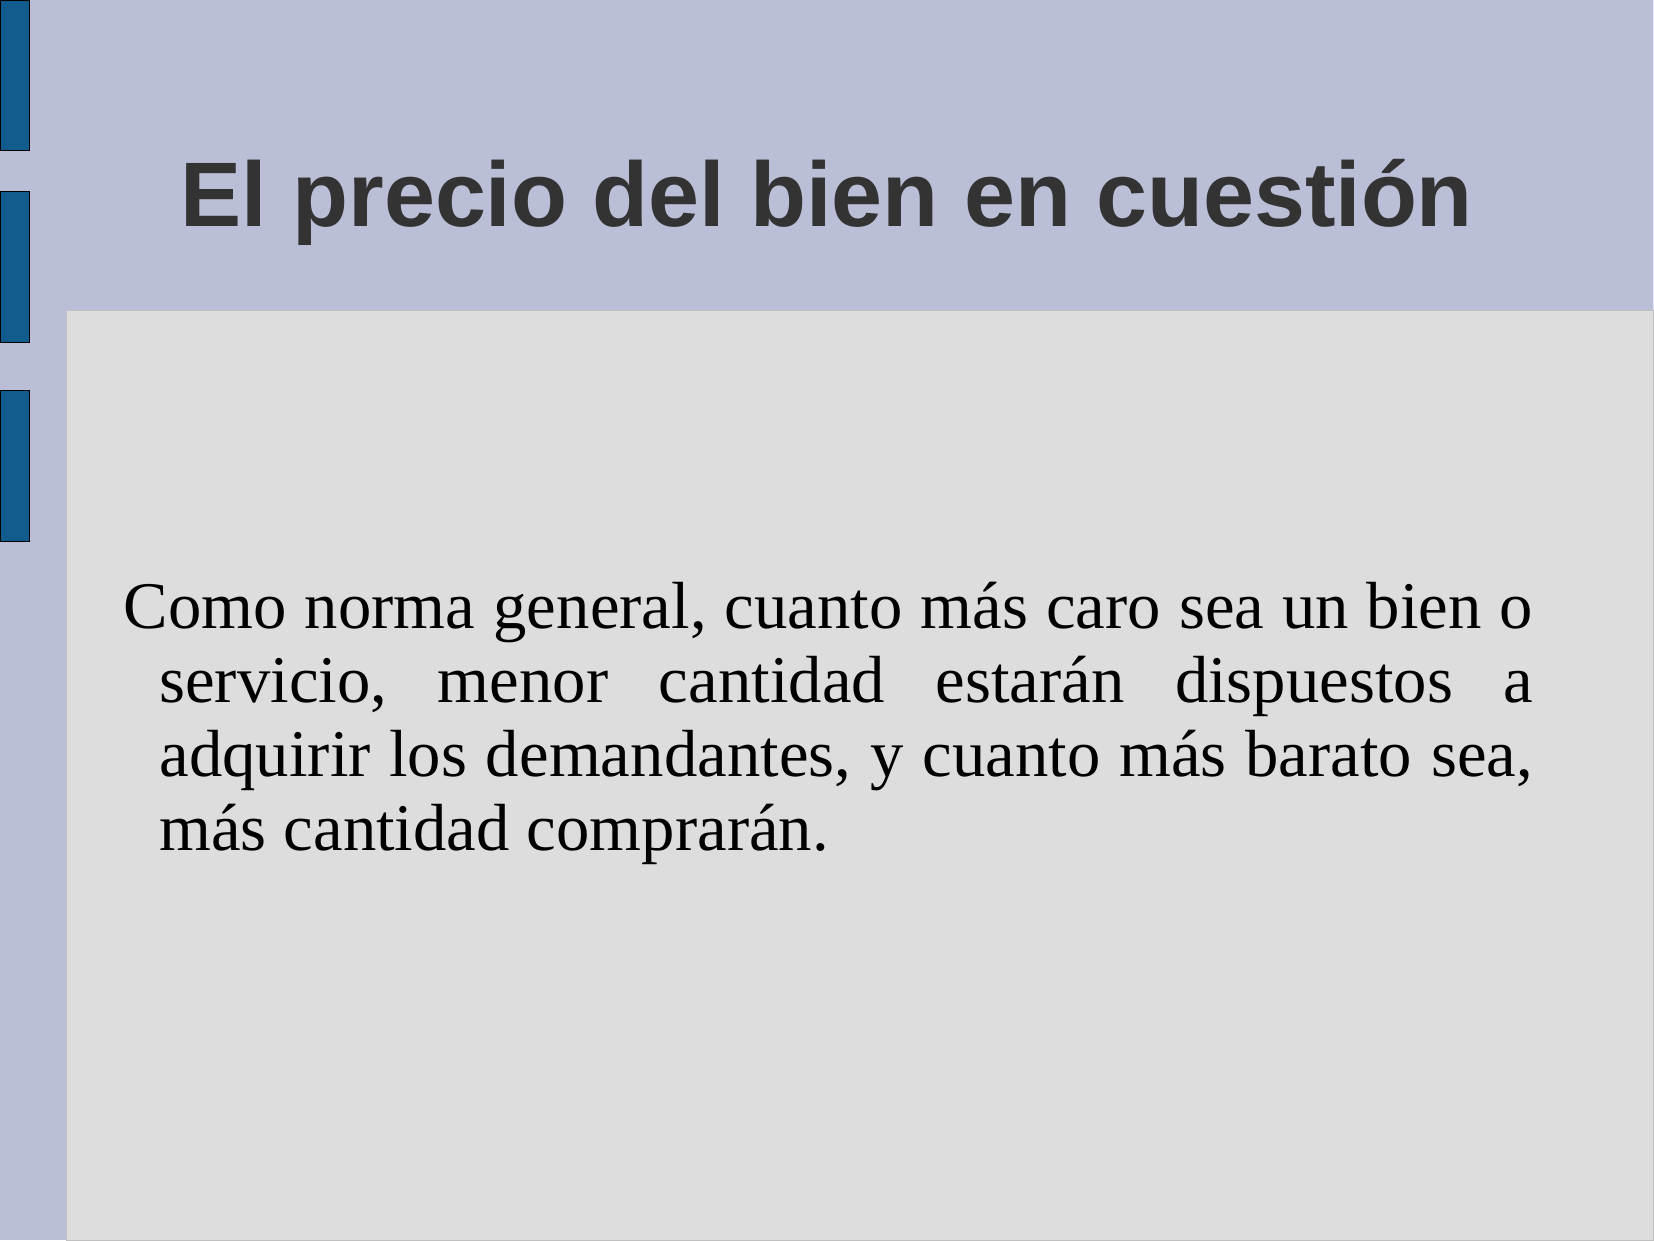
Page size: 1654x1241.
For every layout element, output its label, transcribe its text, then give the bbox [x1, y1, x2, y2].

subtitle Como norma general, cuanto más caro sea un bien o servicio, menor cantidad estarán dispuestos a adquirir los demandantes, y cuanto más barato sea, más cantidad comprarán. [123, 315, 1536, 1120]
title El precio del bien en cuestión [121, 98, 1534, 291]
